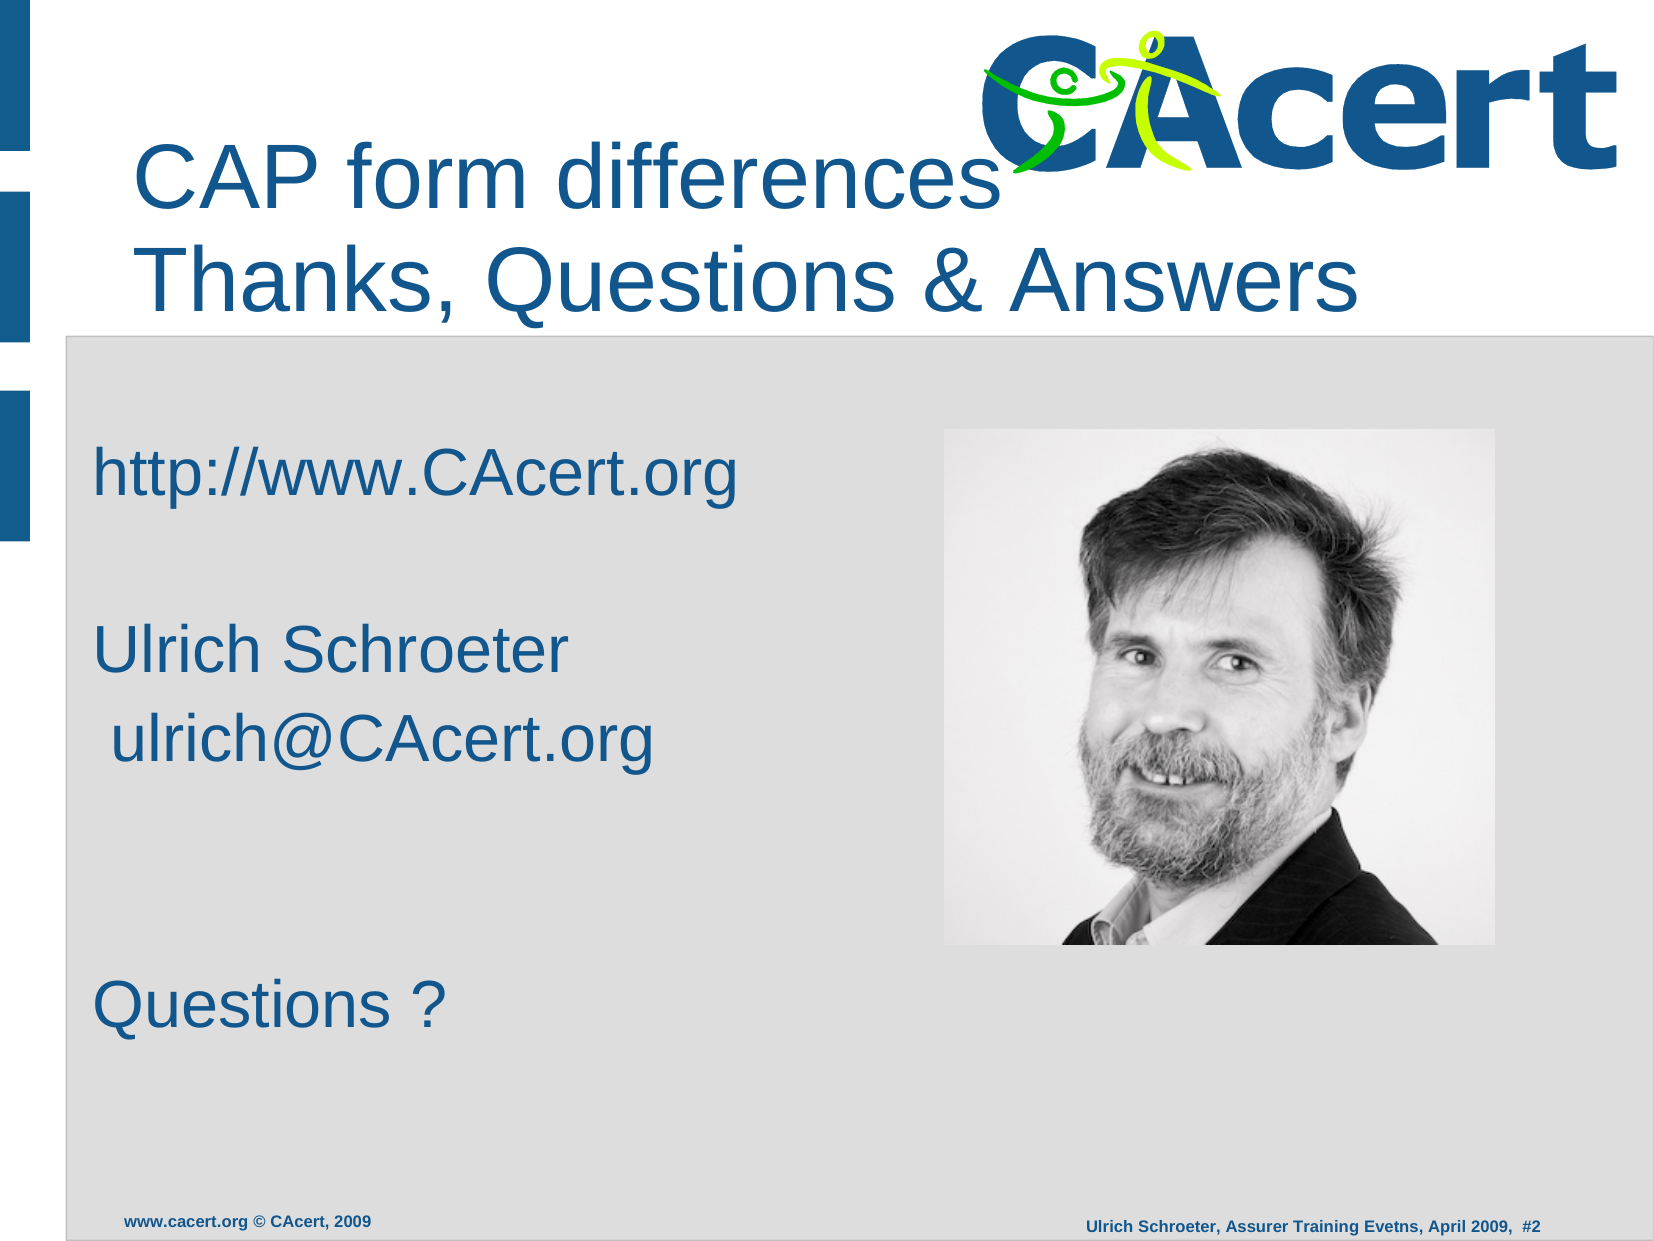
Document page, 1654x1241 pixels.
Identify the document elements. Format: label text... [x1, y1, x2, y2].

text_box http://www.CAcert.org Ulrich Schroeter ulrich@CAcert.org Questions ? [59, 413, 769, 1156]
picture [944, 429, 1495, 945]
text_box CAP form differences Thanks, Questions & Answers [118, 118, 1378, 344]
